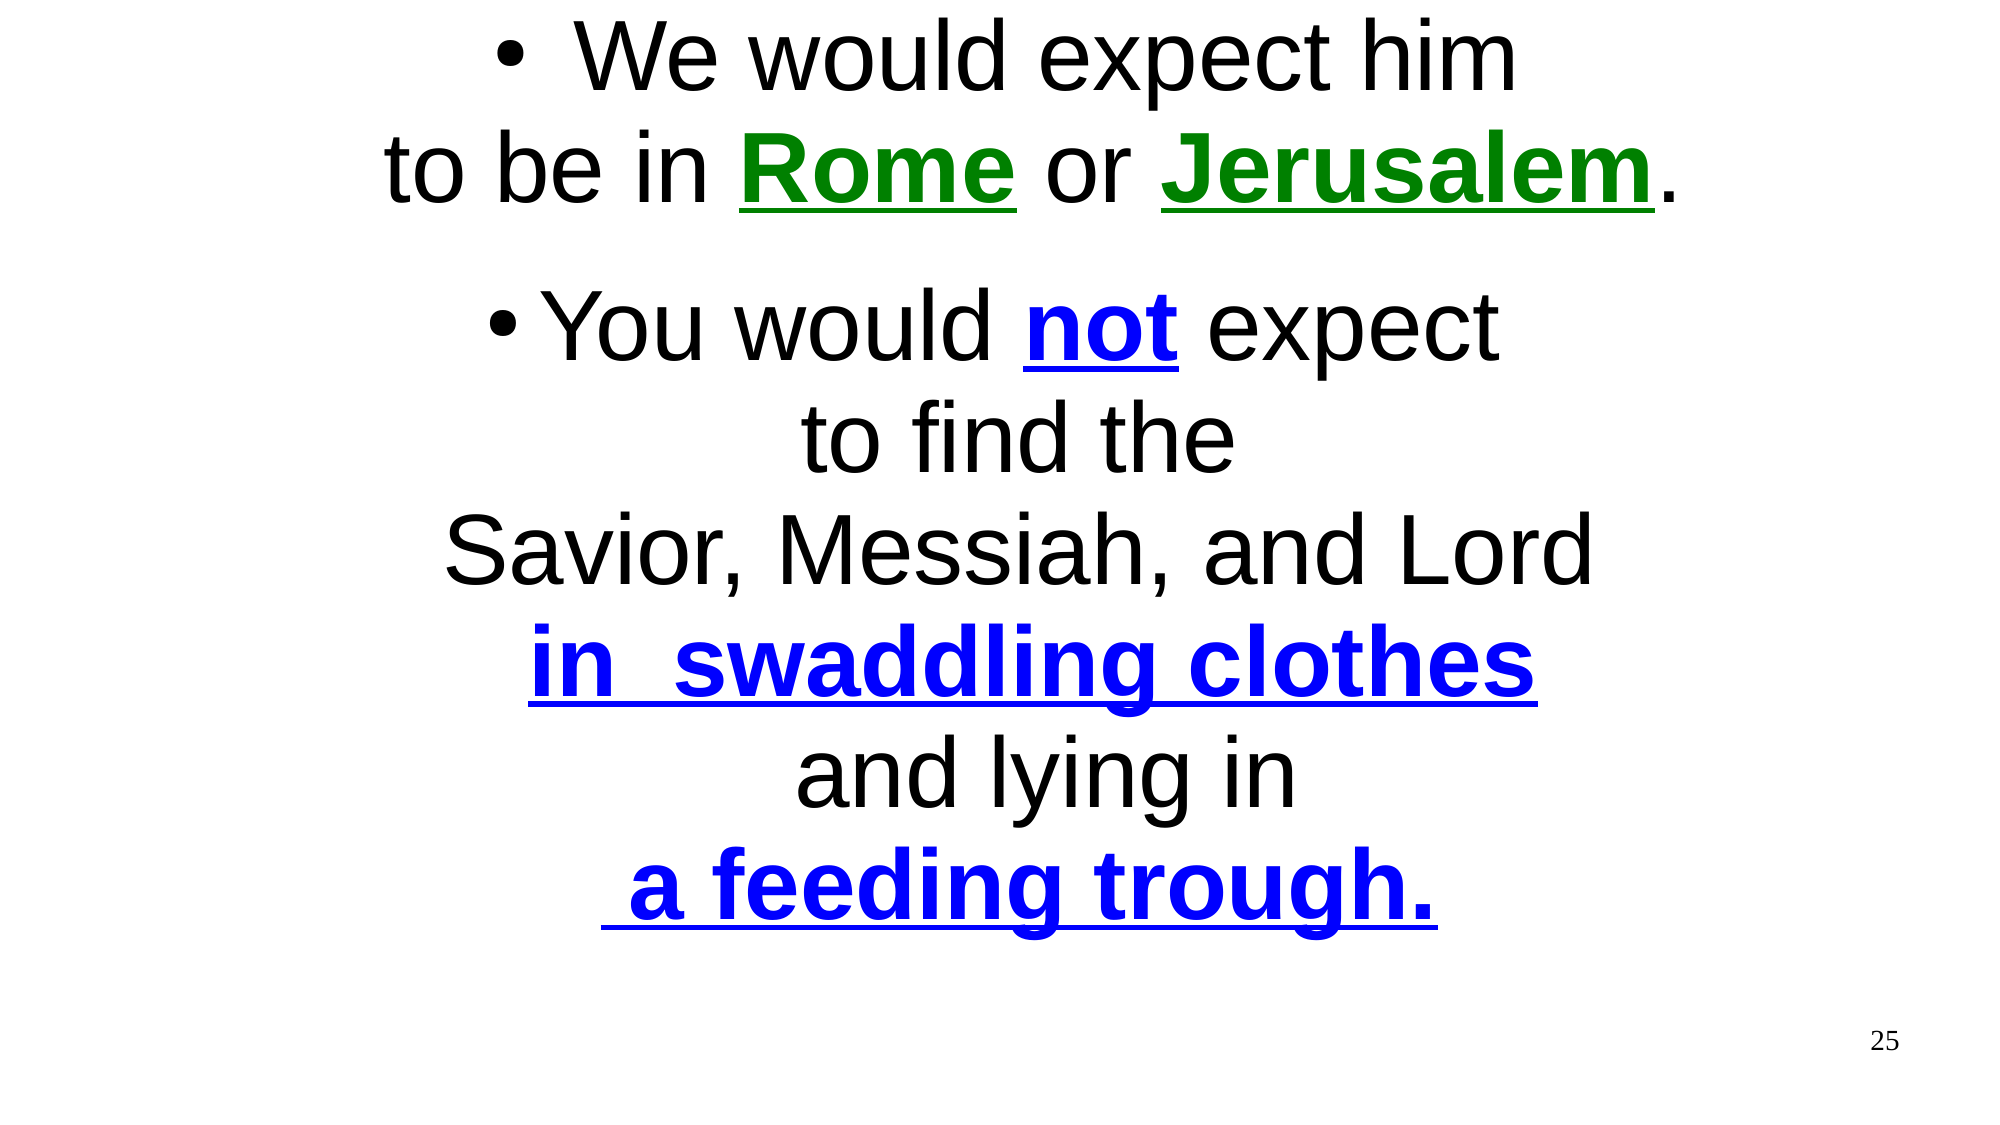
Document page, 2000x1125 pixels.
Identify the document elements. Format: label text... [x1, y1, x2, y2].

list We would expect him to be in Rome or Jerusalem. You would not expect to find the Savior, Messiah, and Lord in swaddling clothes and lying in a feeding trough. [0, 0, 1996, 1123]
